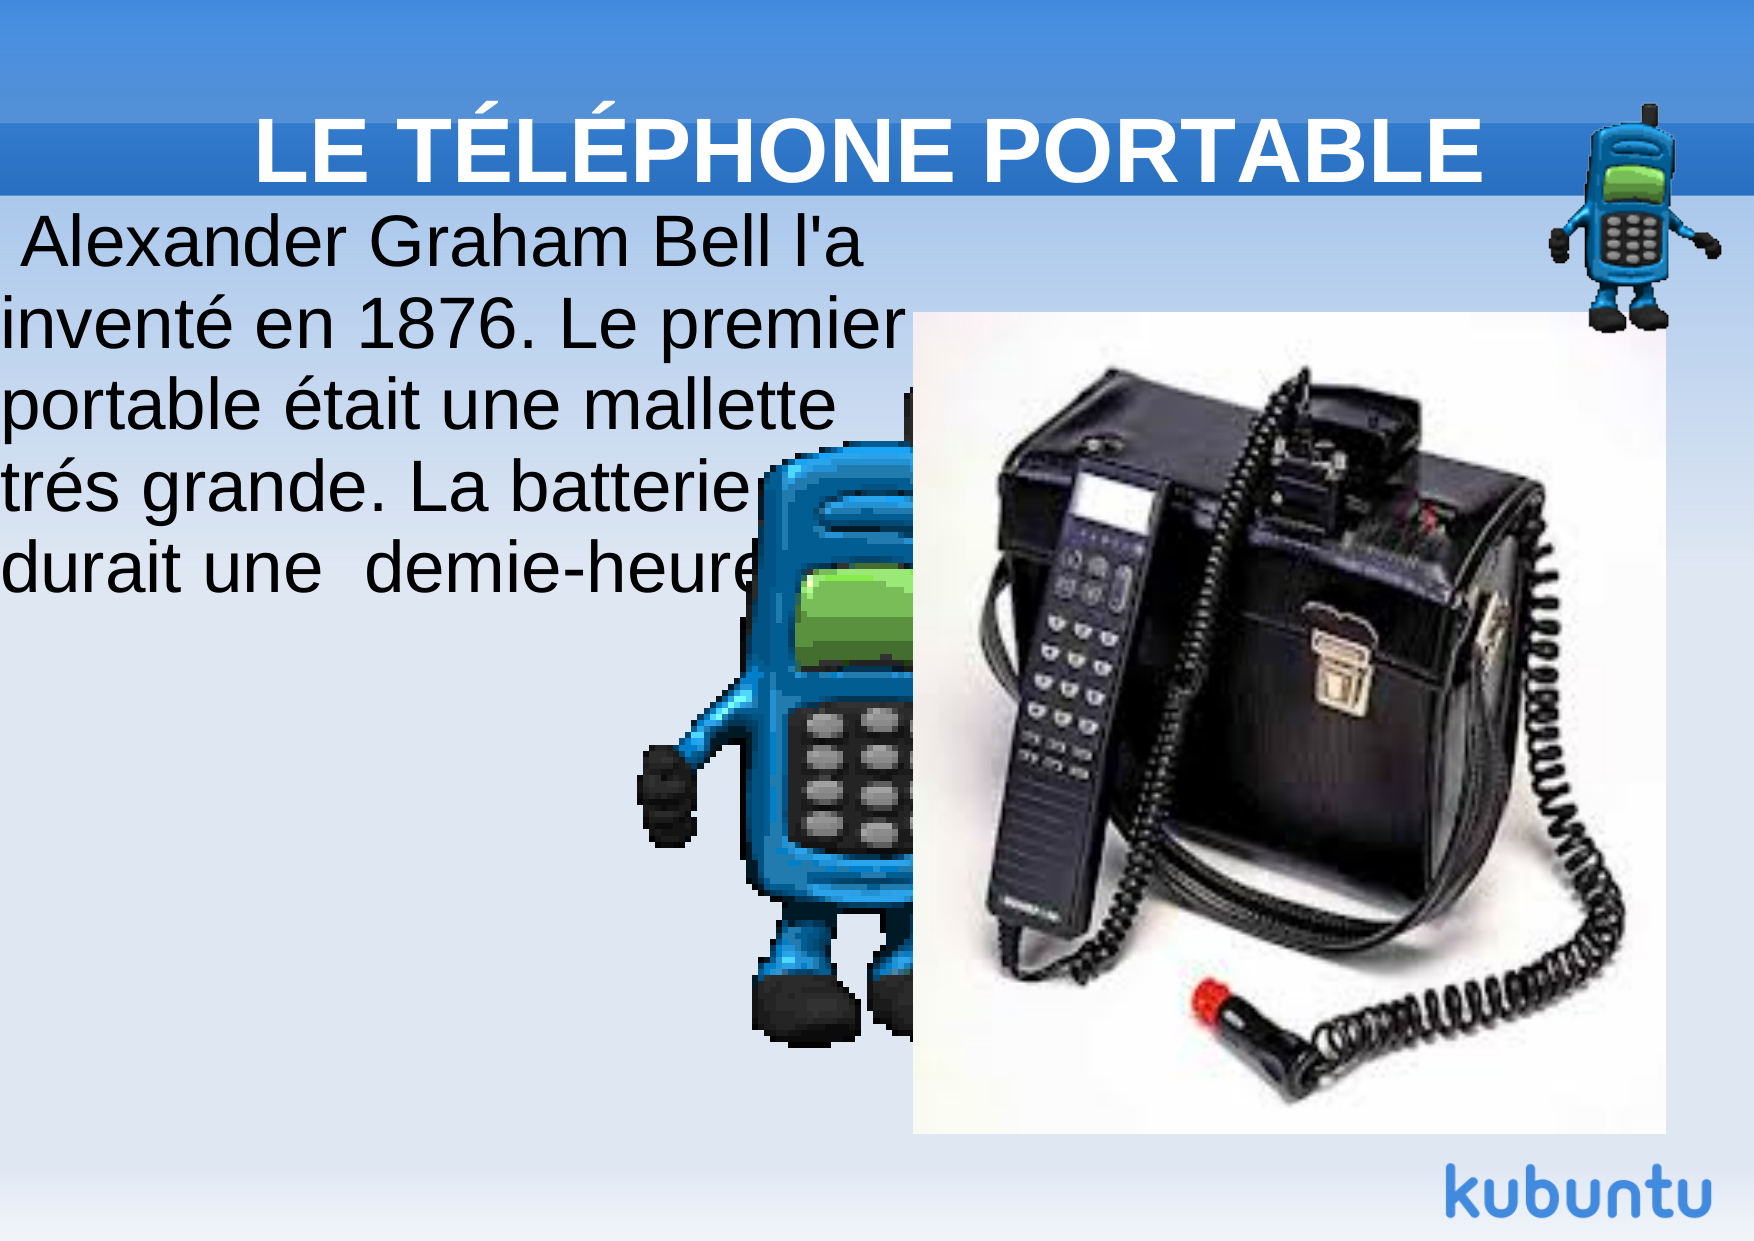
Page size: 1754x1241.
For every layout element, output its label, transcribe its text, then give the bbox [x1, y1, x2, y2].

list Alexander Graham Bell l'a inventé en 1876. Le premier portable était une mallette trés grande. La batterie durait une demie-heure. [0, 200, 909, 1241]
title LE TÉLÉPHONE PORTABLE [81, 47, 1660, 255]
picture [0, 0, 1754, 1241]
